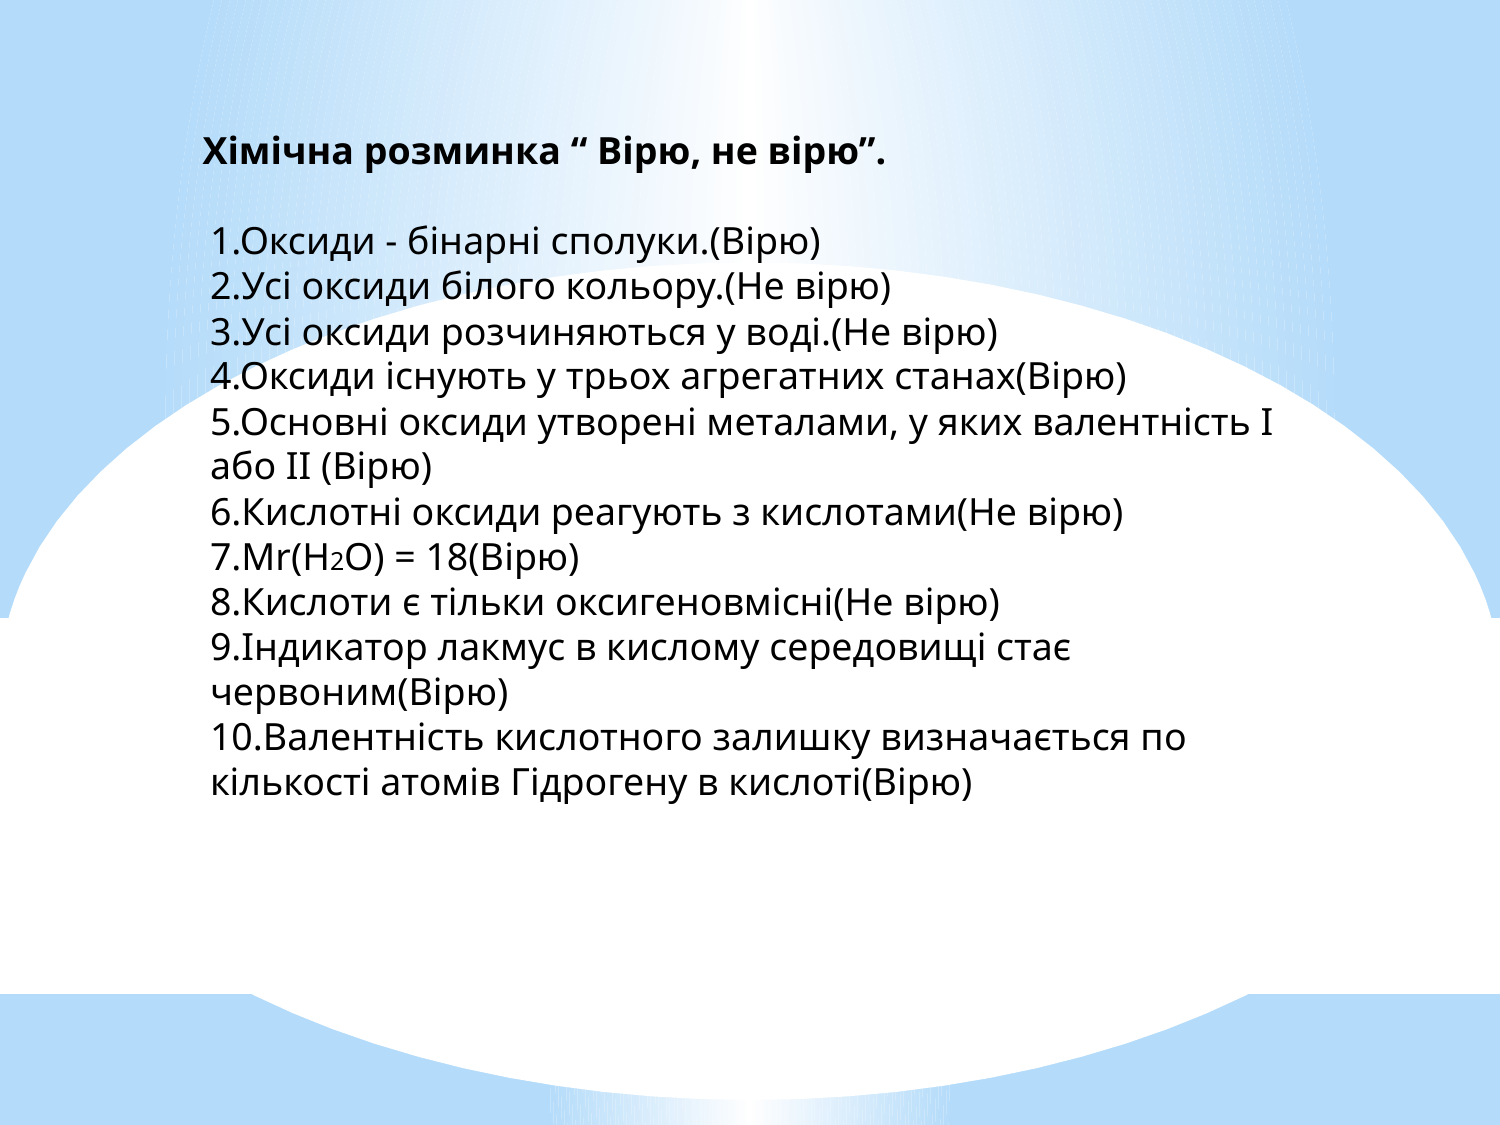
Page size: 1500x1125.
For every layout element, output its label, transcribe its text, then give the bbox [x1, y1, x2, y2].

list Хімічна розминка “ Вірю, не вірю”. 1.Оксиди - бінарні сполуки.(Вірю) 2.Усі оксиди білого кольору.(Не вірю) 3.Усі оксиди розчиняються у воді.(Не вірю) 4.Оксиди існують у трьох агрегатних станах(Вірю) 5.Основні оксиди утворені металами, у яких валентність I або II (Вірю) 6.Кислотні оксиди реагують з кислотами(Не вірю) 7.Mr(H2O) = 18(Вірю) 8.Кислоти є тільки оксигеновмісні(Не вірю) 9.Індикатор лакмус в кислому середовищі стає червоним(Вірю) 10.Валентність кислотного залишку визначається по кількості атомів Гідрогену в кислоті(Вірю) [187, 120, 1353, 1012]
